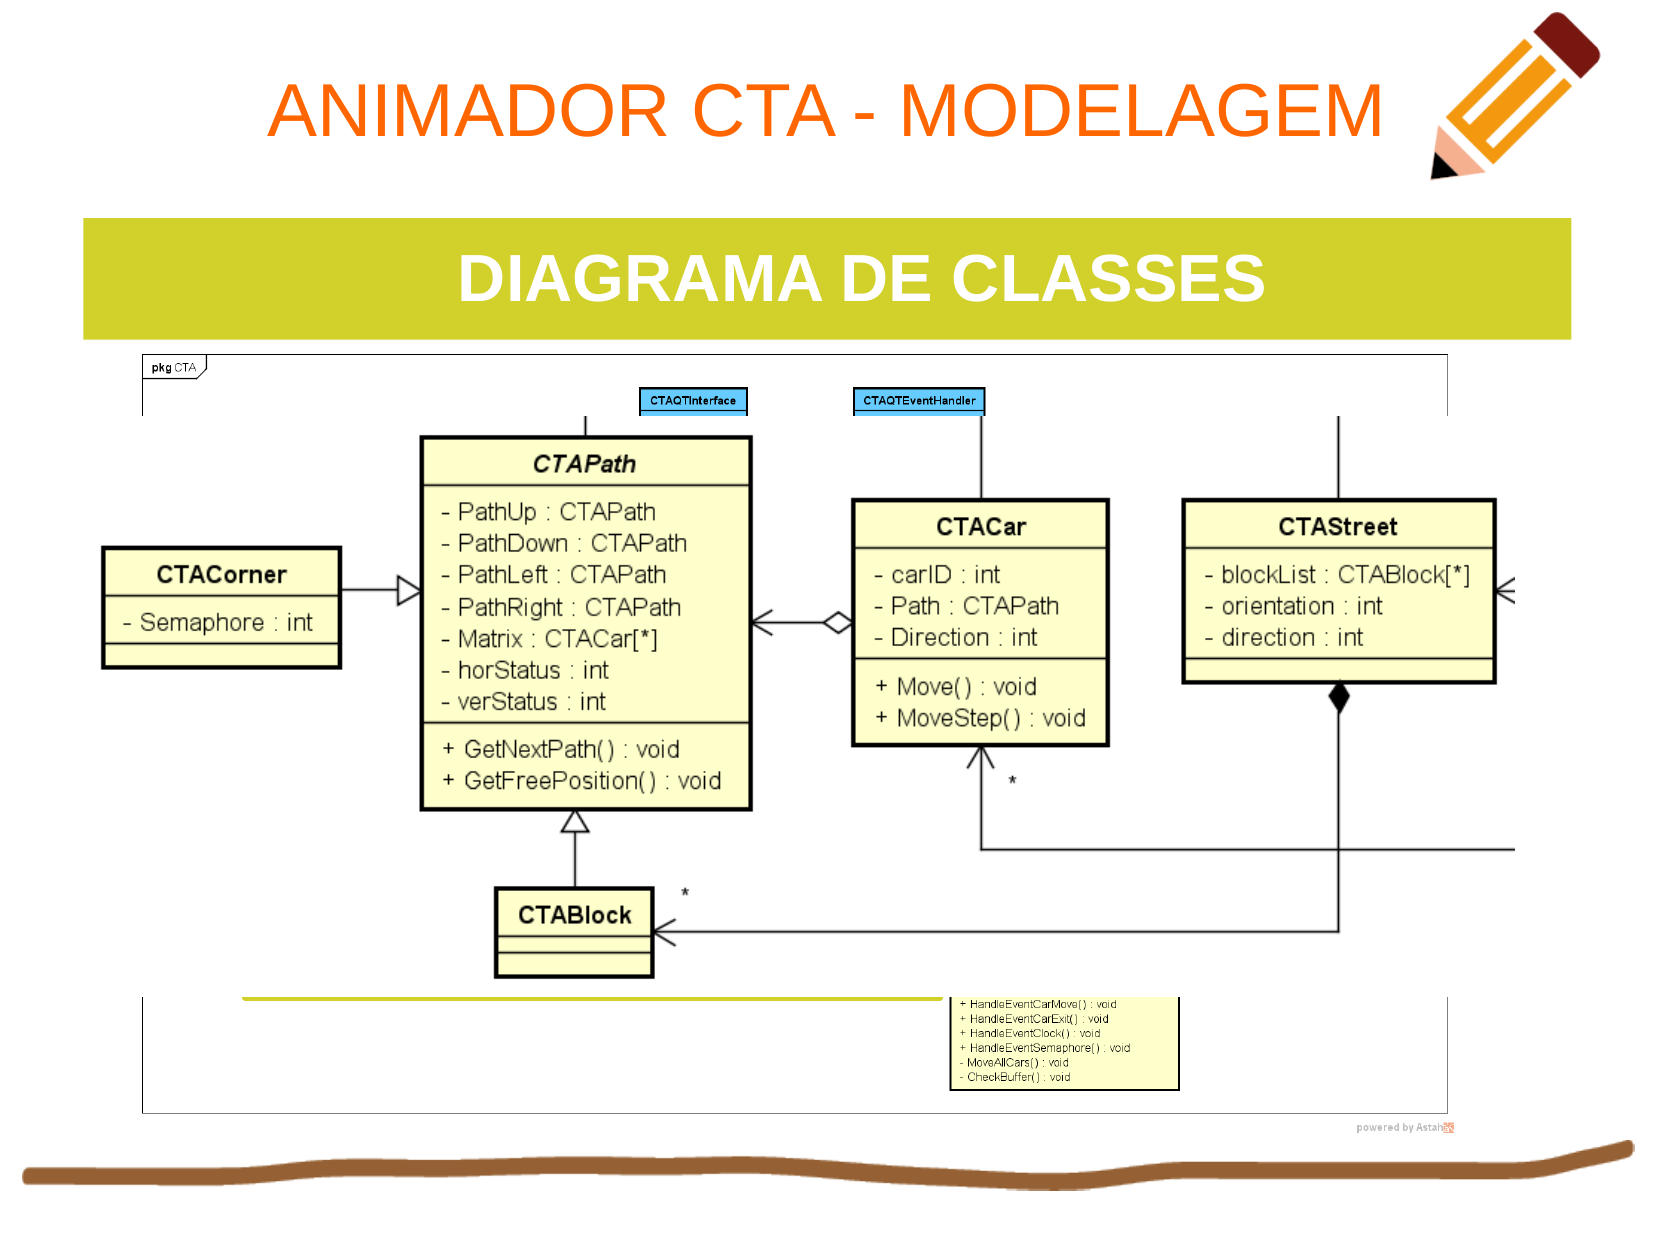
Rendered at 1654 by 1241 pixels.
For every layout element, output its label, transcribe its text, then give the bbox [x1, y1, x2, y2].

title ANIMADOR CTA - MODELAGEM [82, 49, 1571, 172]
picture [1430, 12, 1601, 181]
picture [82, 344, 1515, 1136]
picture [22, 1140, 1635, 1191]
list DIAGRAMA DE CLASSES [83, 218, 1572, 340]
